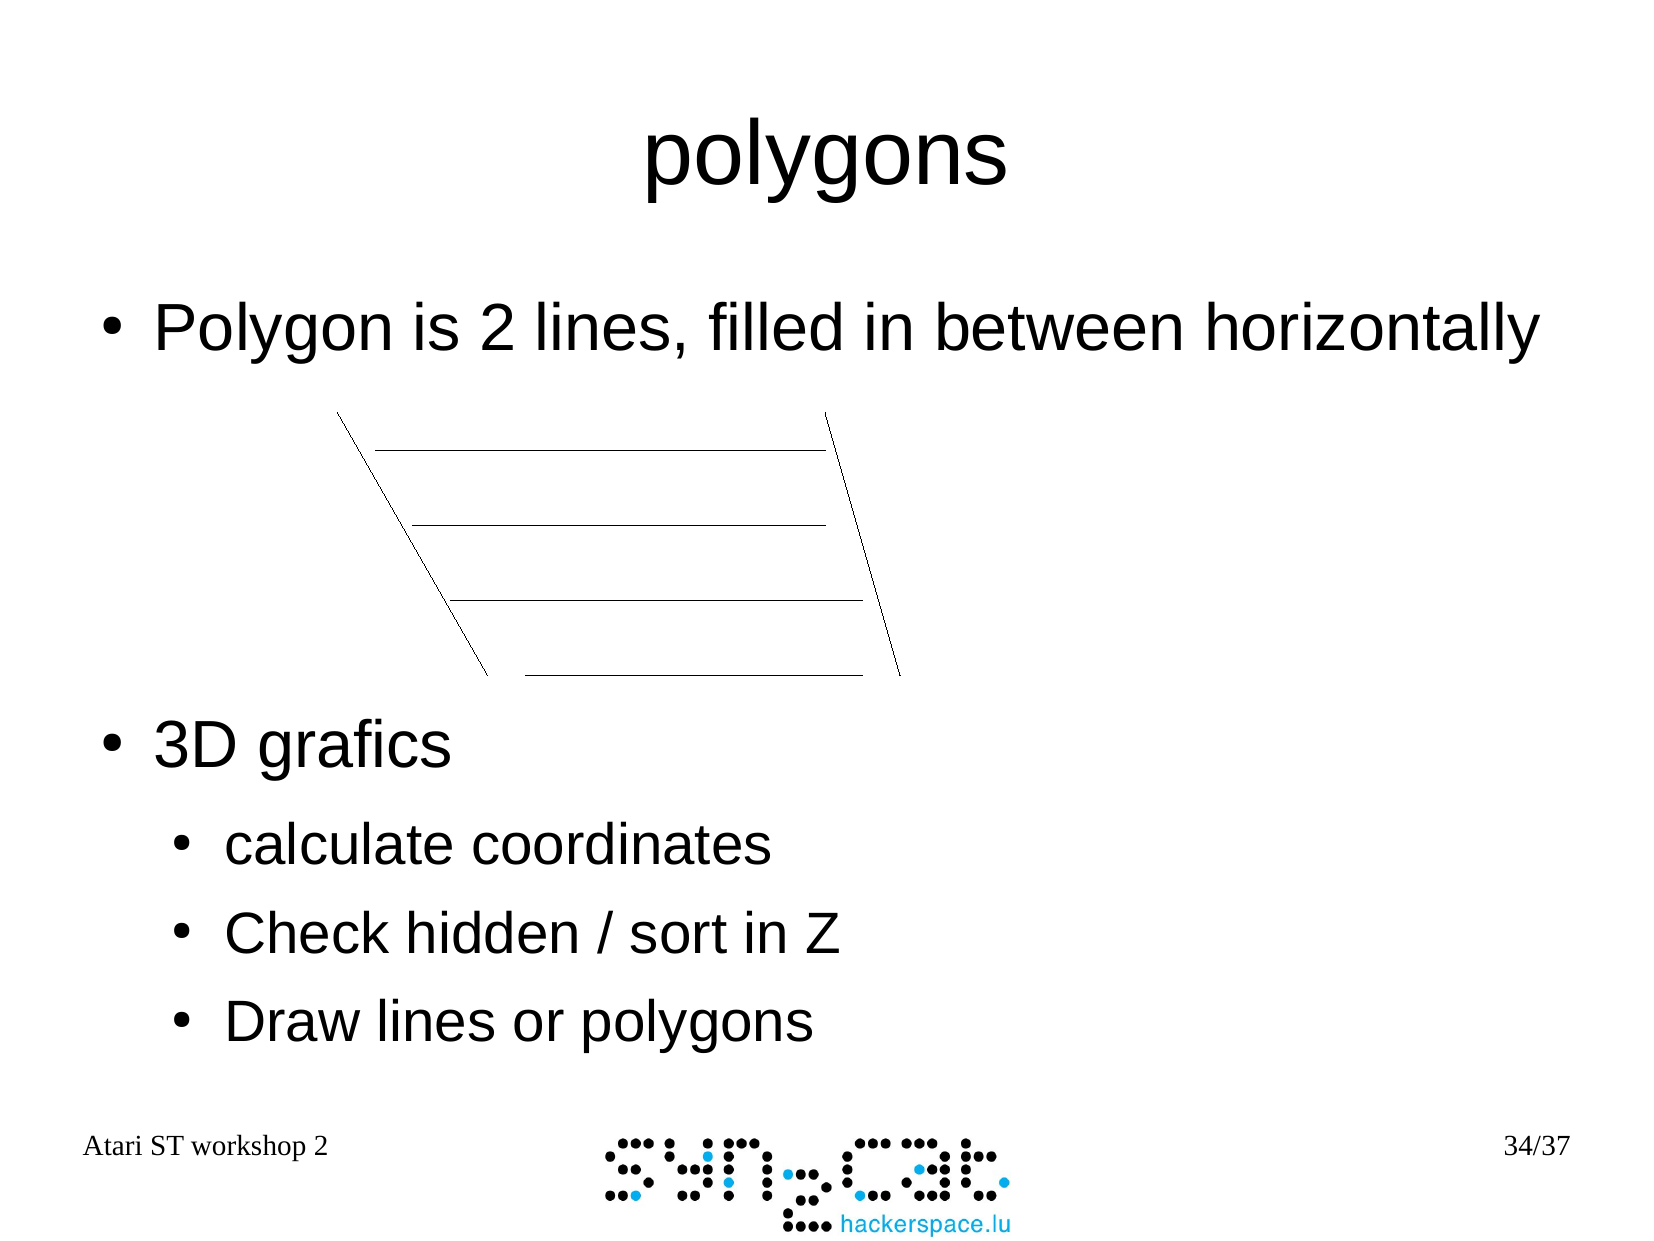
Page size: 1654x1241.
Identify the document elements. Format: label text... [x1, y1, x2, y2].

picture [600, 1124, 1025, 1241]
title polygons [82, 49, 1571, 257]
list Polygon is 2 lines, filled in between horizontally 3D grafics calculate coordinates Check hidden / sort in Z Draw lines or polygons [82, 290, 1571, 1109]
